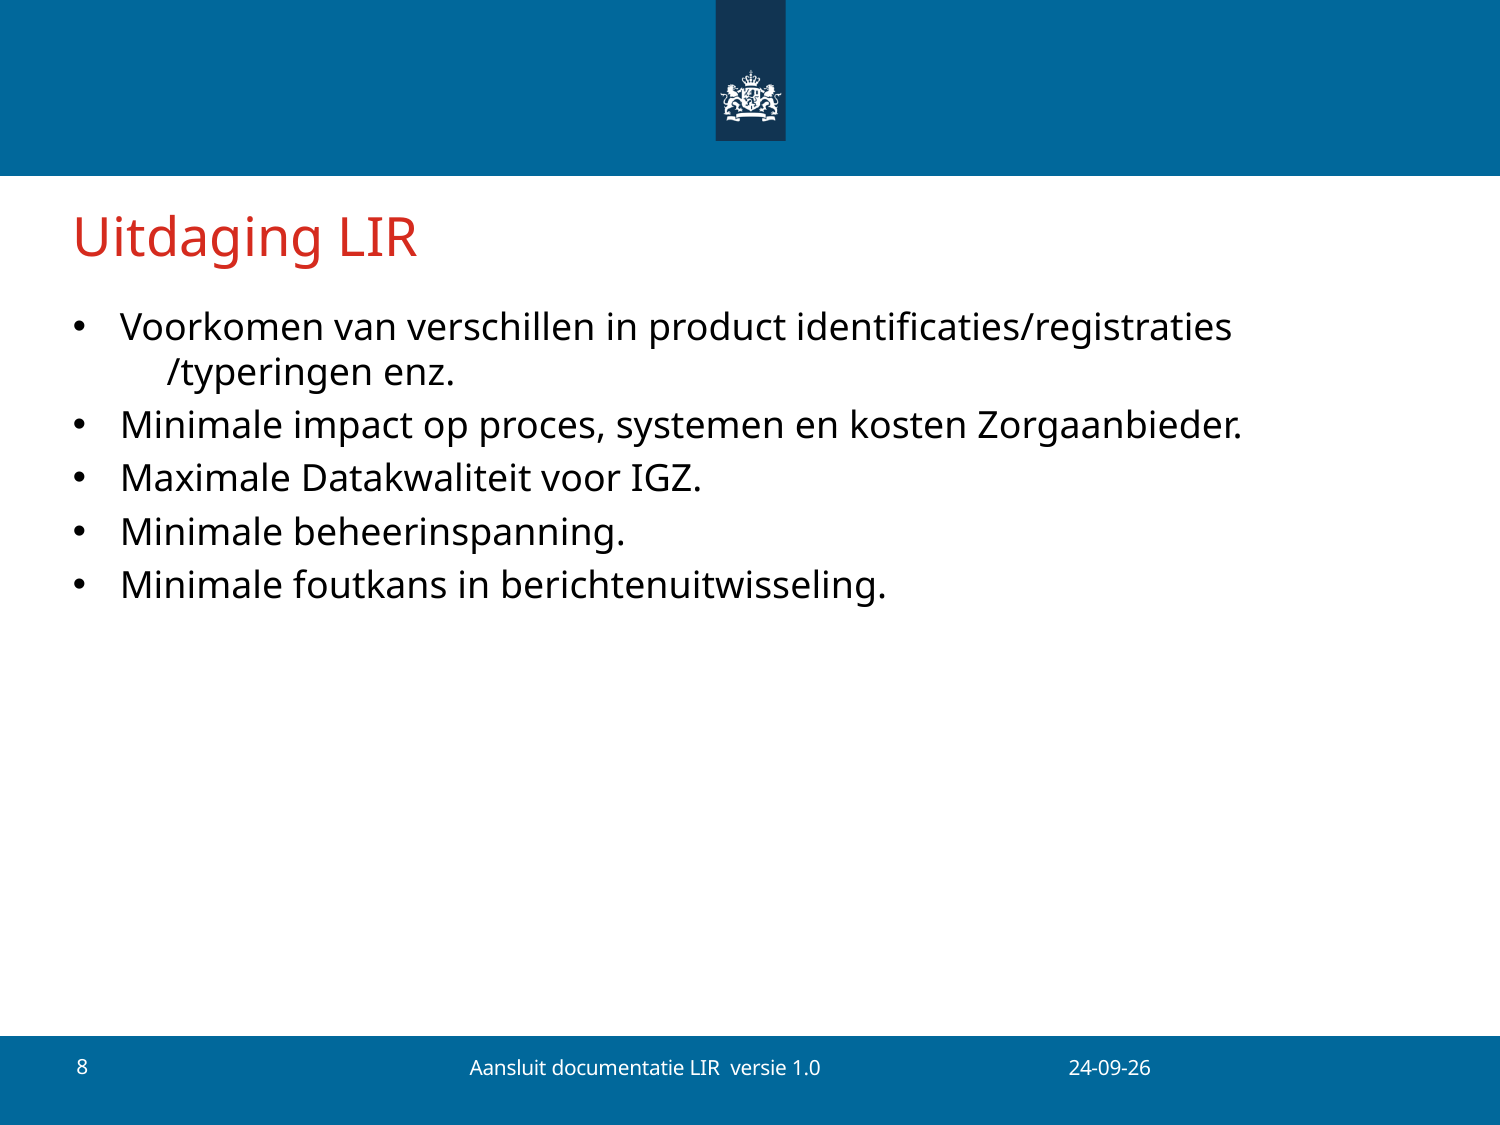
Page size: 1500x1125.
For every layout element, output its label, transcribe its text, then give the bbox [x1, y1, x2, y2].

text_box [61, 1046, 179, 1106]
text_box Aansluit documentatie LIR versie 1.0 29-4-2019 [454, 1046, 1500, 1099]
list Voorkomen van verschillen in product identificaties/registraties /typeringen enz. Minimale impact op proces, systemen en kosten Zorgaanbieder. Maximale Datakwaliteit voor IGZ. Minimale beheerinspanning. Minimale foutkans in berichtenuitwisseling. [57, 295, 1408, 1020]
title Uitdaging LIR [57, 194, 1408, 289]
